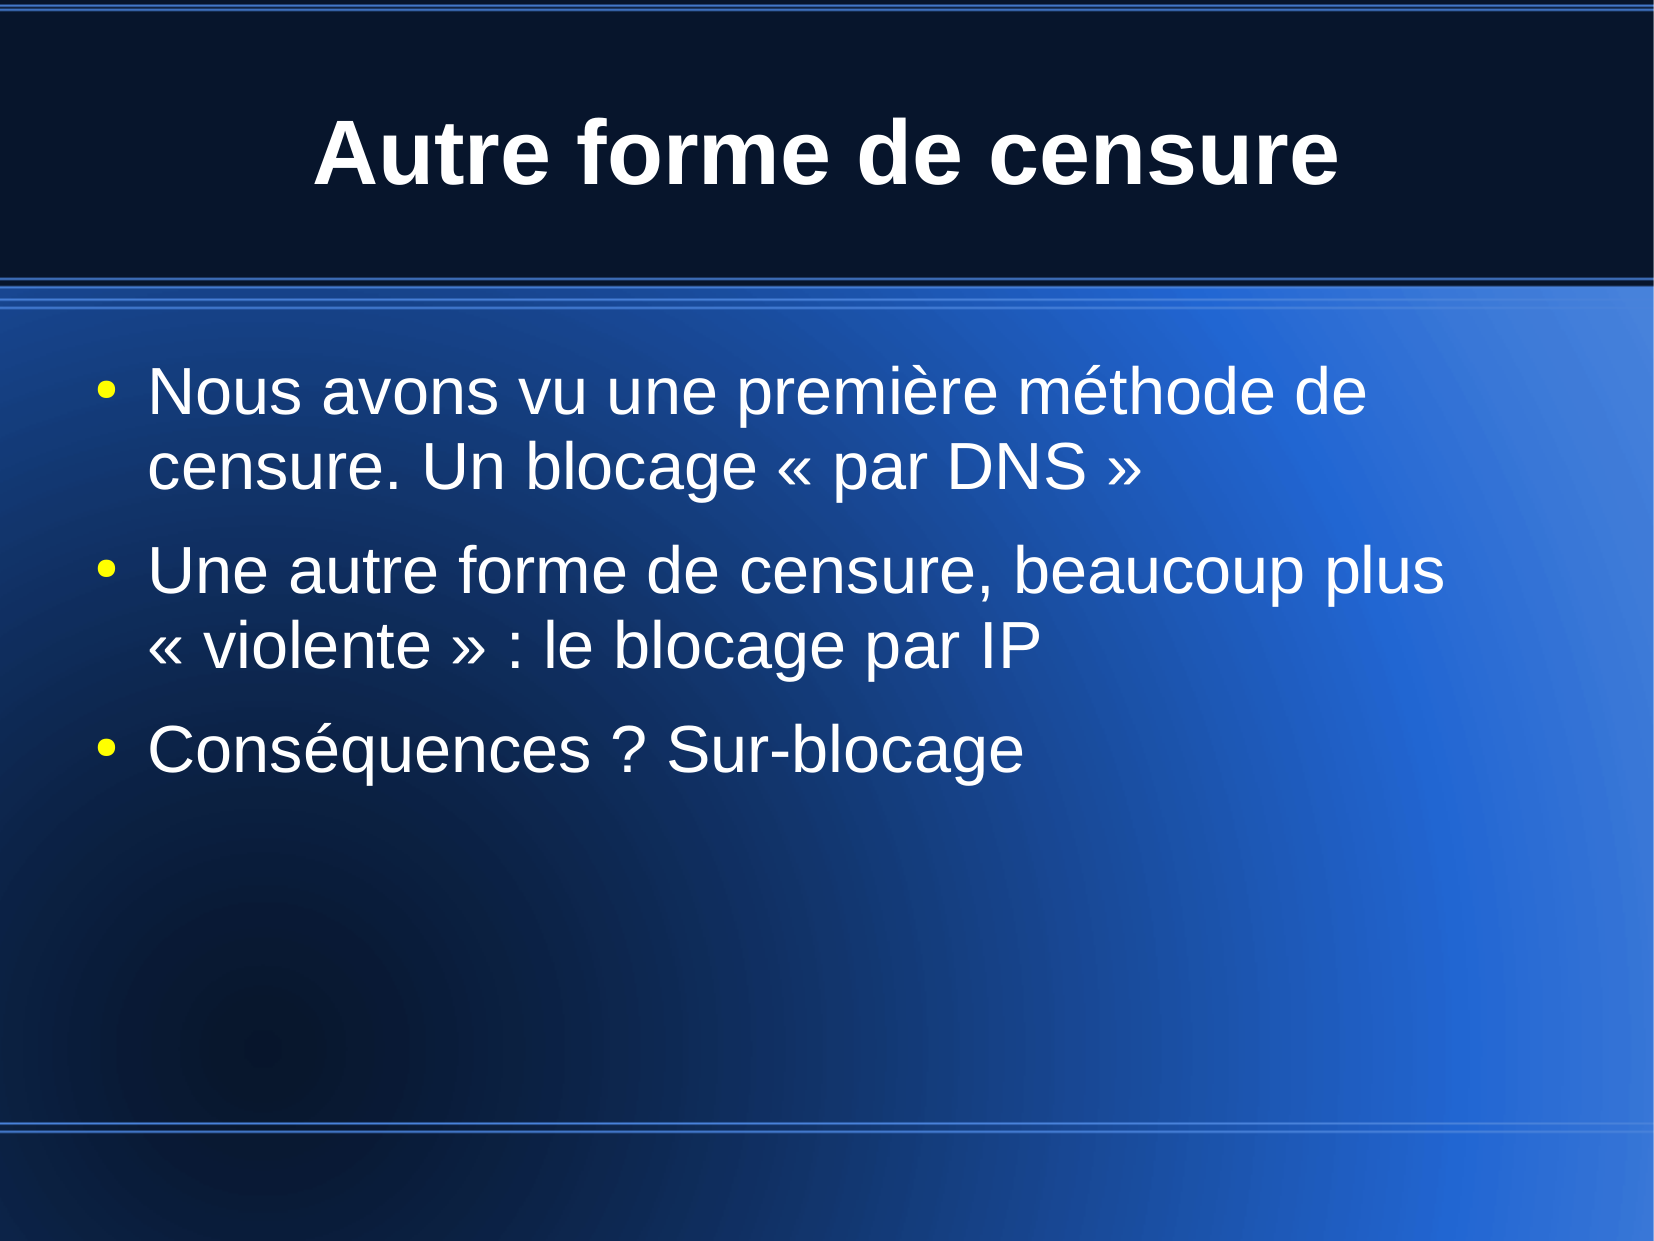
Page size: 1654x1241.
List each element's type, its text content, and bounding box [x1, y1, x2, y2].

picture [0, 0, 1654, 1241]
title Autre forme de censure [82, 49, 1571, 257]
list Nous avons vu une première méthode de censure. Un blocage « par DNS » Une autre forme de censure, beaucoup plus « violente » : le blocage par IP Conséquences ? Sur-blocage [76, 354, 1565, 1173]
